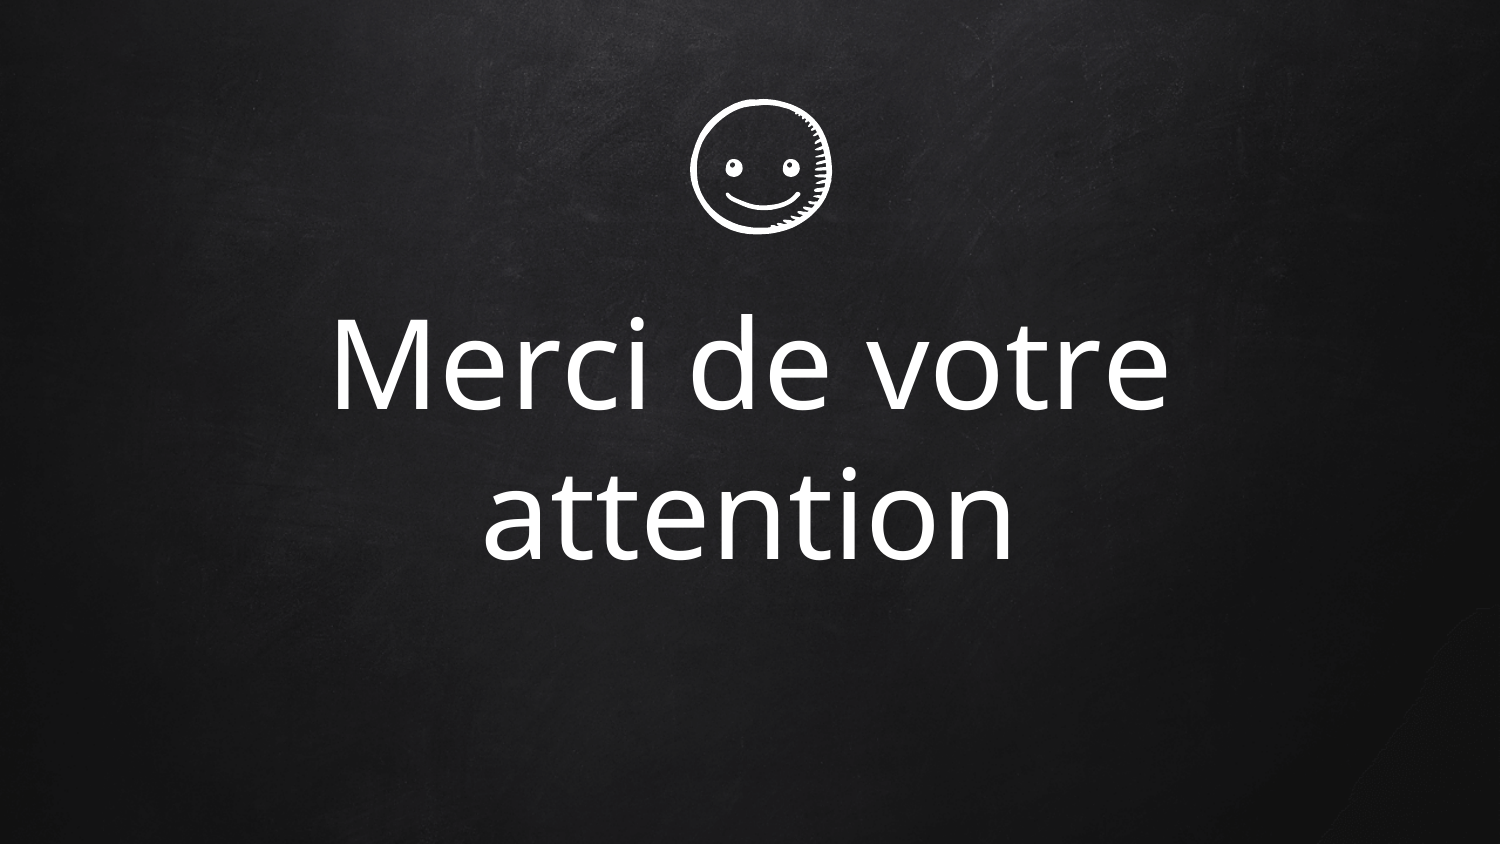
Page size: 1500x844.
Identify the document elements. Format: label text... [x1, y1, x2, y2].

title Merci de votre attention [112, 269, 1388, 551]
text_box [690, 98, 833, 235]
